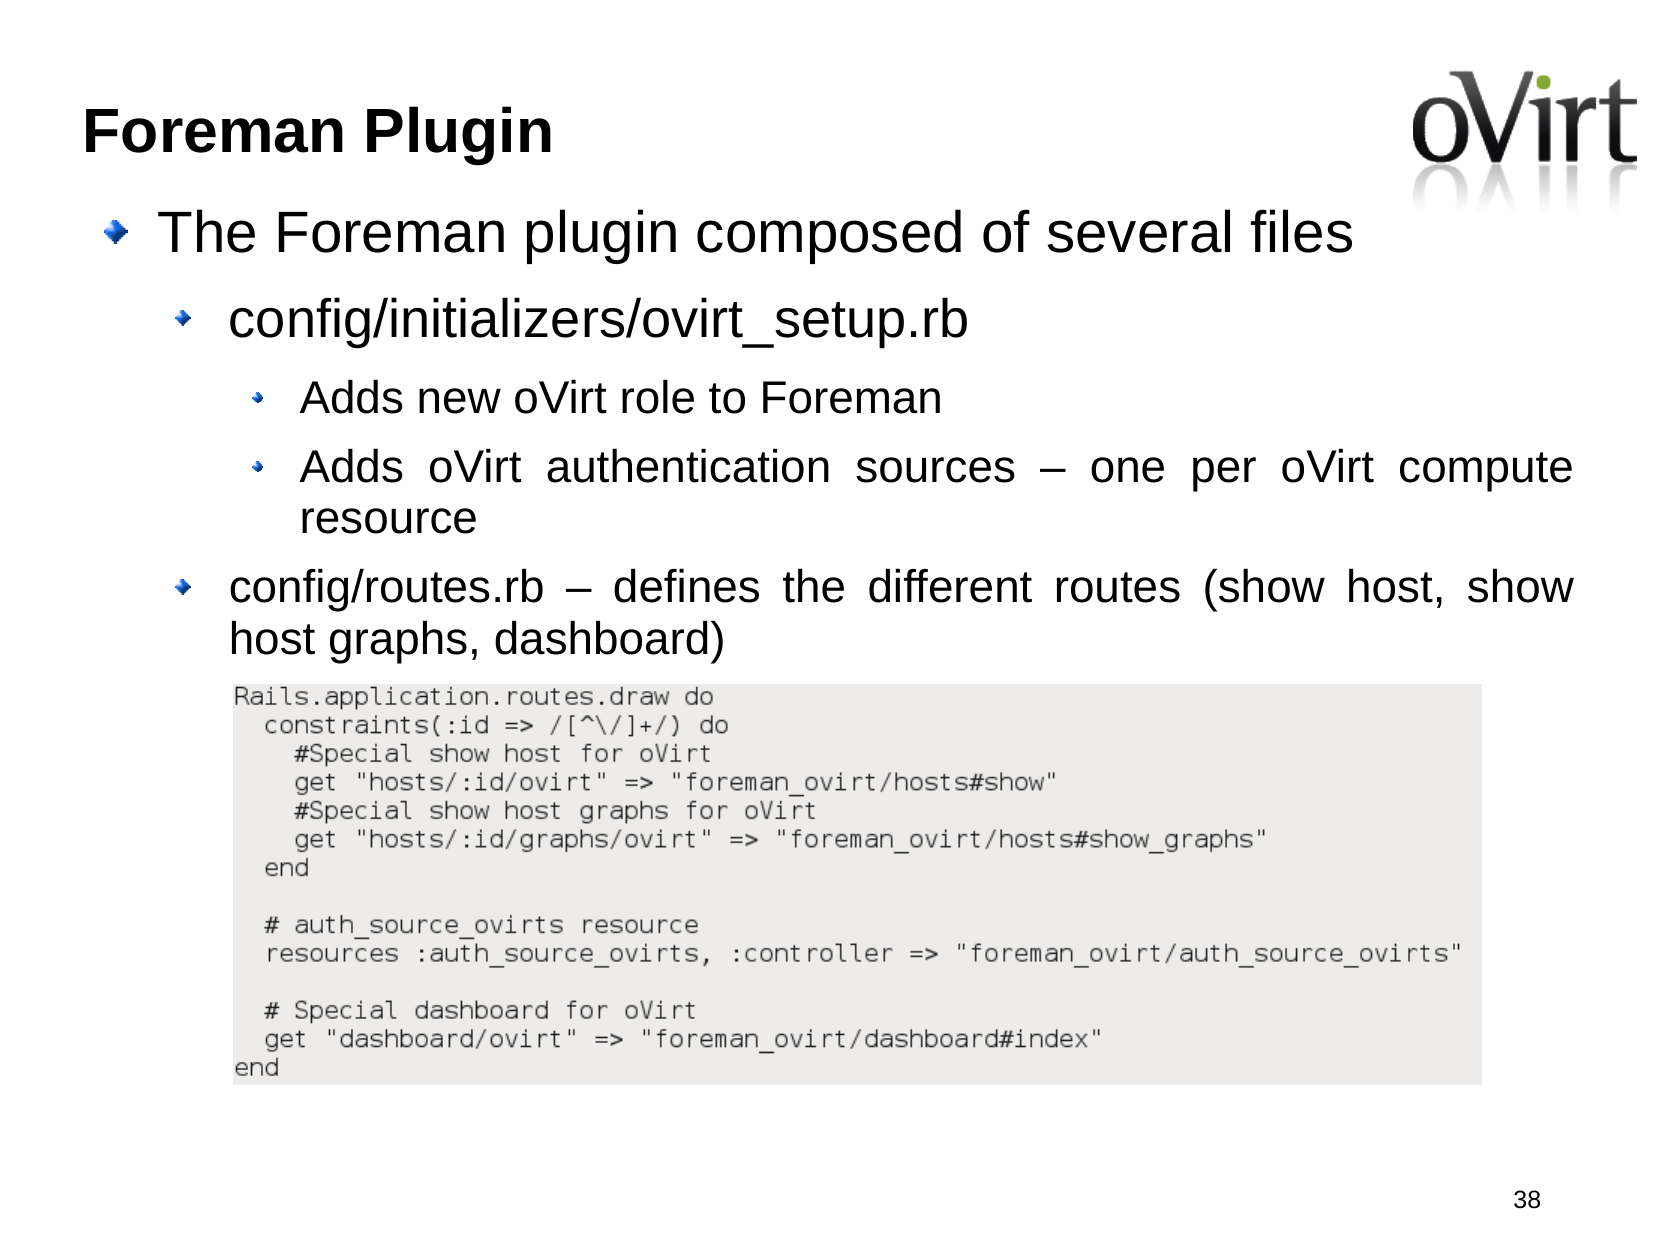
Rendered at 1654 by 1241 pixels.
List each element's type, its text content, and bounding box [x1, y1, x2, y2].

title Foreman Plugin [82, 37, 1303, 226]
picture [1413, 63, 1637, 212]
picture [233, 684, 1482, 1085]
list The Foreman plugin composed of several files config/initializers/ovirt_setup.rb Adds new oVirt role to Foreman Adds oVirt authentication sources – one per oVirt compute resource config/routes.rb – defines the different routes (show host, show host graphs, dashboard) [86, 199, 1576, 993]
